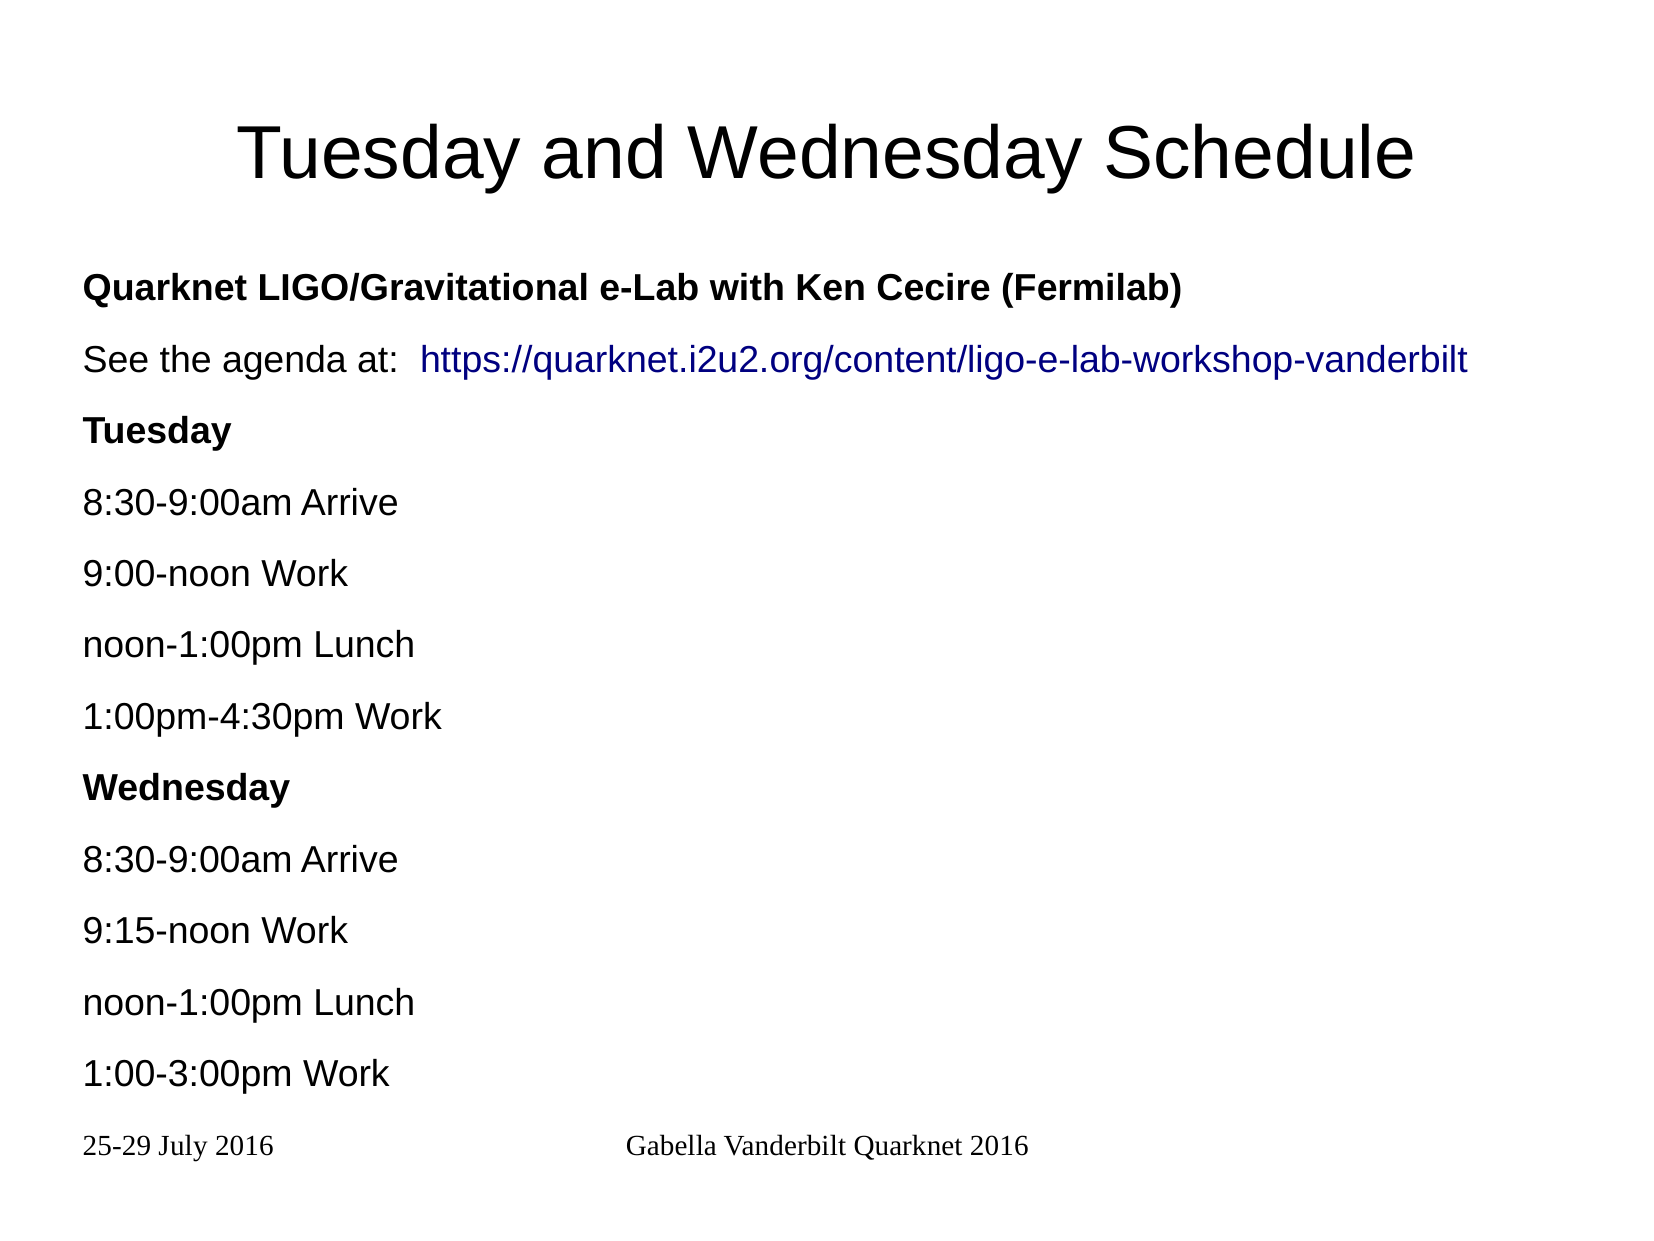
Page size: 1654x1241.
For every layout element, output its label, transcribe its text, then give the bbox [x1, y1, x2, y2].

list Quarknet LIGO/Gravitational e-Lab with Ken Cecire (Fermilab) See the agenda at: https://quarknet.i2u2.org/content/ligo-e-lab-workshop-vanderbilt Tuesday 8:30-9:00am Arrive 9:00-noon Work noon-1:00pm Lunch 1:00pm-4:30pm Work Wednesday 8:30-9:00am Arrive 9:15-noon Work noon-1:00pm Lunch 1:00-3:00pm Work [82, 266, 1571, 1192]
title Tuesday and Wednesday Schedule [82, 49, 1571, 257]
